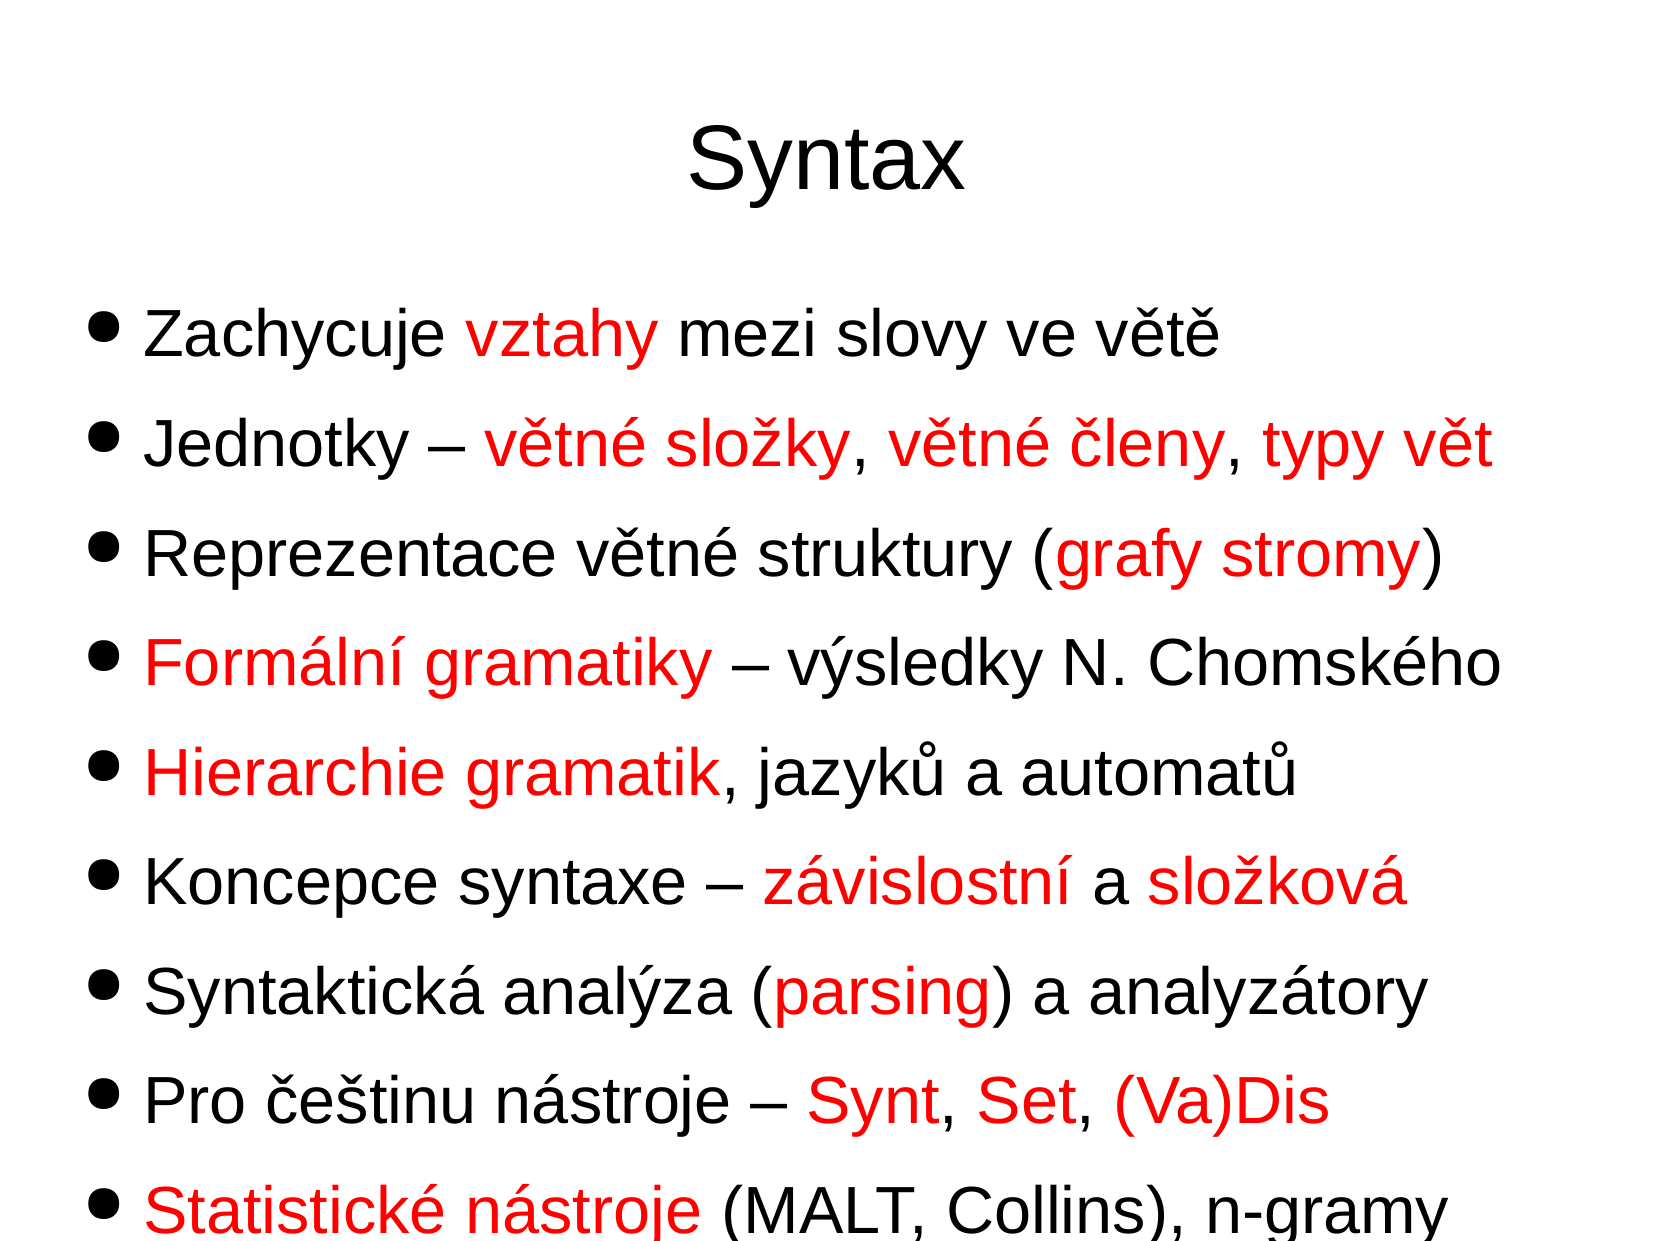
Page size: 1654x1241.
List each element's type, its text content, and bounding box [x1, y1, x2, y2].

title Syntax [82, 49, 1571, 257]
list Zachycuje vztahy mezi slovy ve větě Jednotky – větné složky, větné členy, typy vět Reprezentace větné struktury (grafy stromy) Formální gramatiky – výsledky N. Chomského Hierarchie gramatik, jazyků a automatů Koncepce syntaxe – závislostní a složková Syntaktická analýza (parsing) a analyzátory Pro češtinu nástroje – Synt, Set, (Va)Dis Statistické nástroje (MALT, Collins), n-gramy [82, 290, 1571, 1241]
